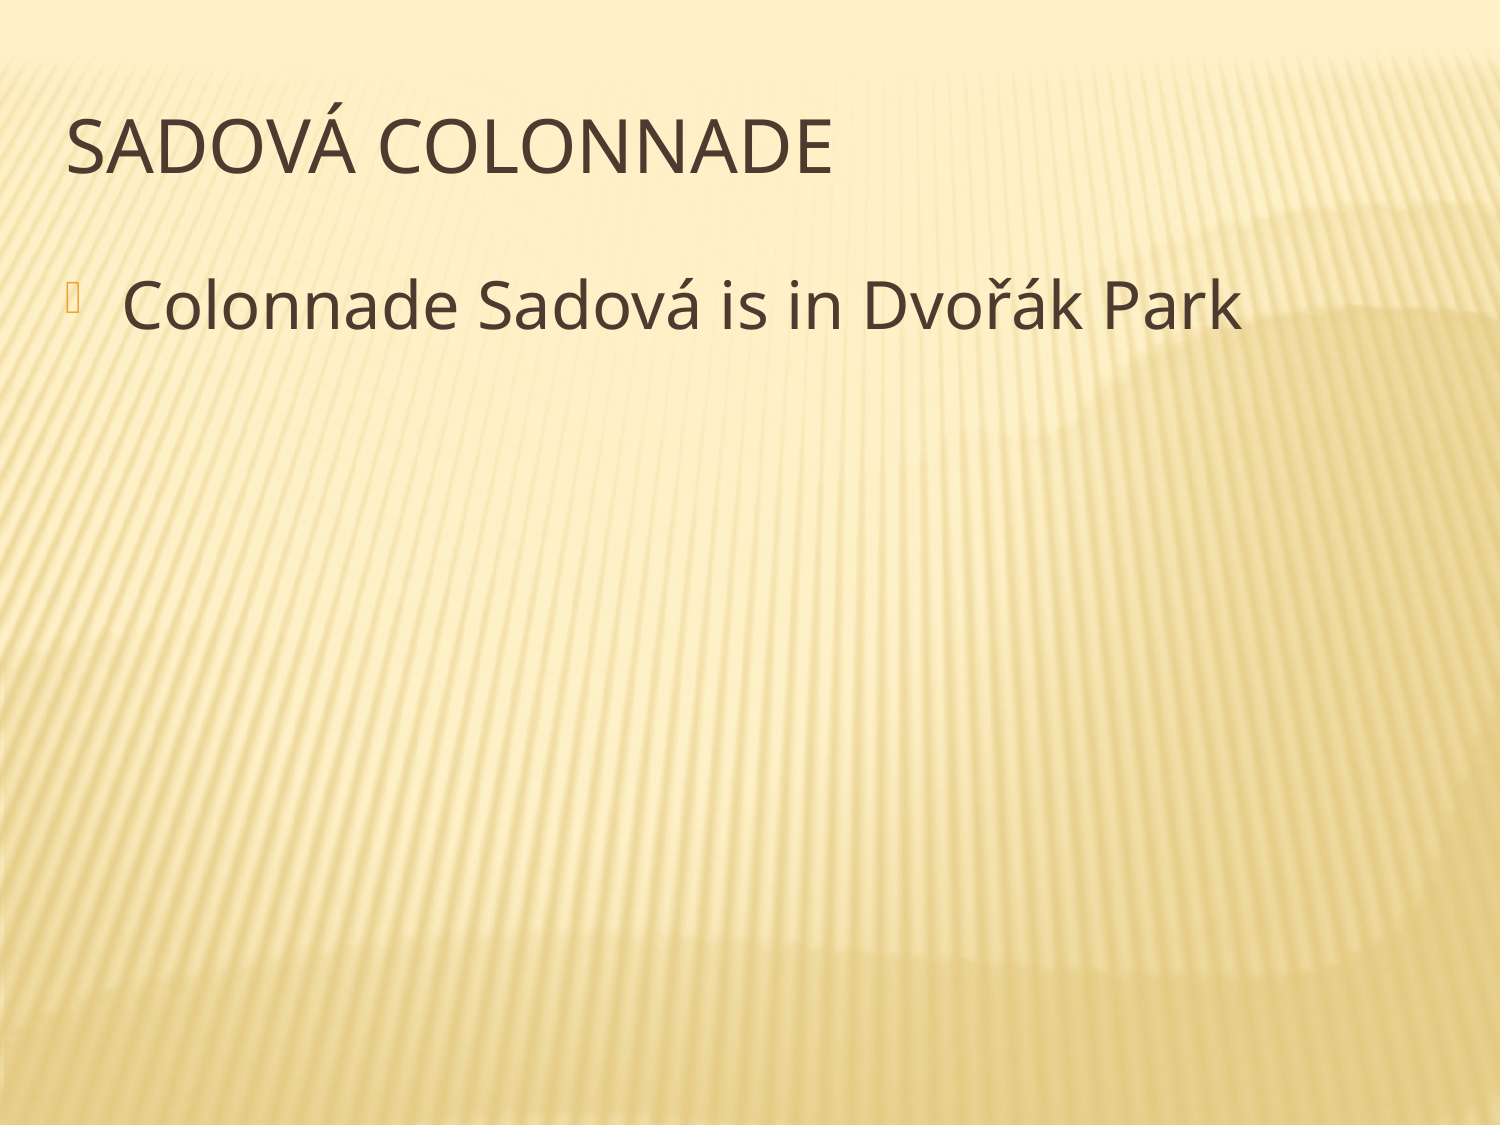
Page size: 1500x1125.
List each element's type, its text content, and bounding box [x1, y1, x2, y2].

title SADOVÁ COLONNADE [50, 75, 1476, 213]
list Colonnade Sadová is in Dvořák Park [50, 254, 1476, 998]
